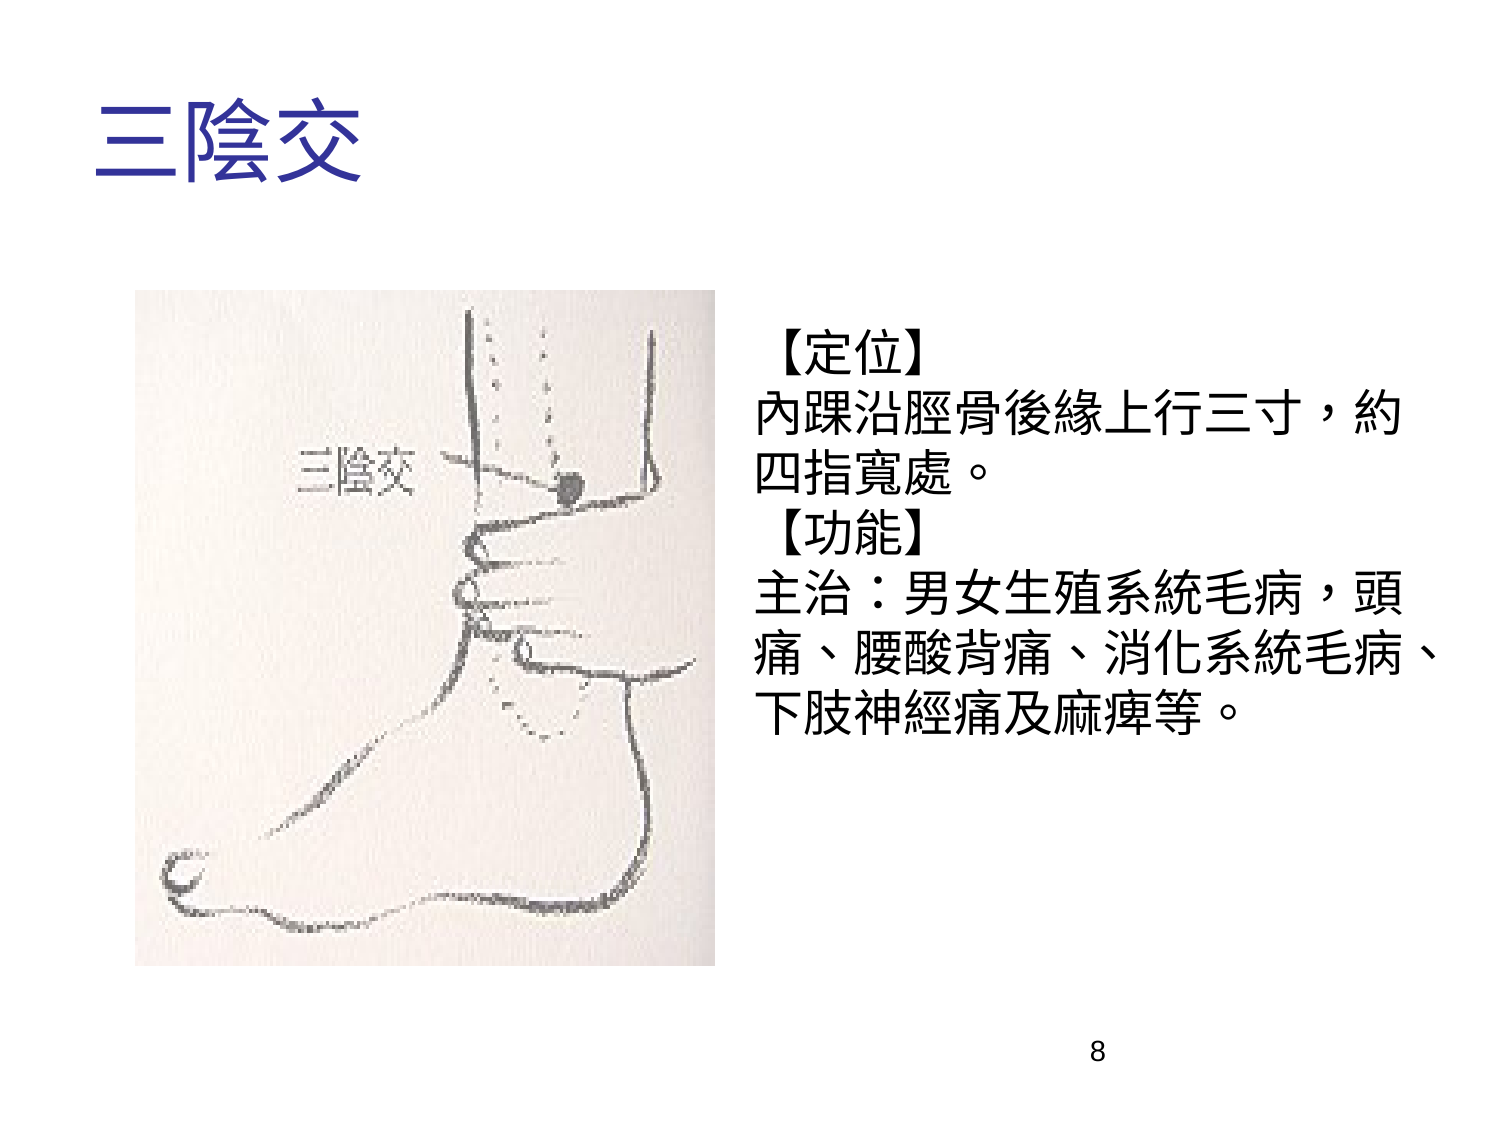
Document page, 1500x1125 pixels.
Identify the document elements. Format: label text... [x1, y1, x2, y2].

text_box 【定位】 內踝沿脛骨後緣上行三寸，約四指寬處。 【功能】 主治：男女生殖系統毛病，頭痛、腰酸背痛、消化系統毛病、下肢神經痛及麻痺等。 [738, 314, 1447, 754]
title 三陰交 [75, 45, 1426, 233]
chart [135, 290, 715, 966]
text_box [1074, 1024, 1426, 1103]
